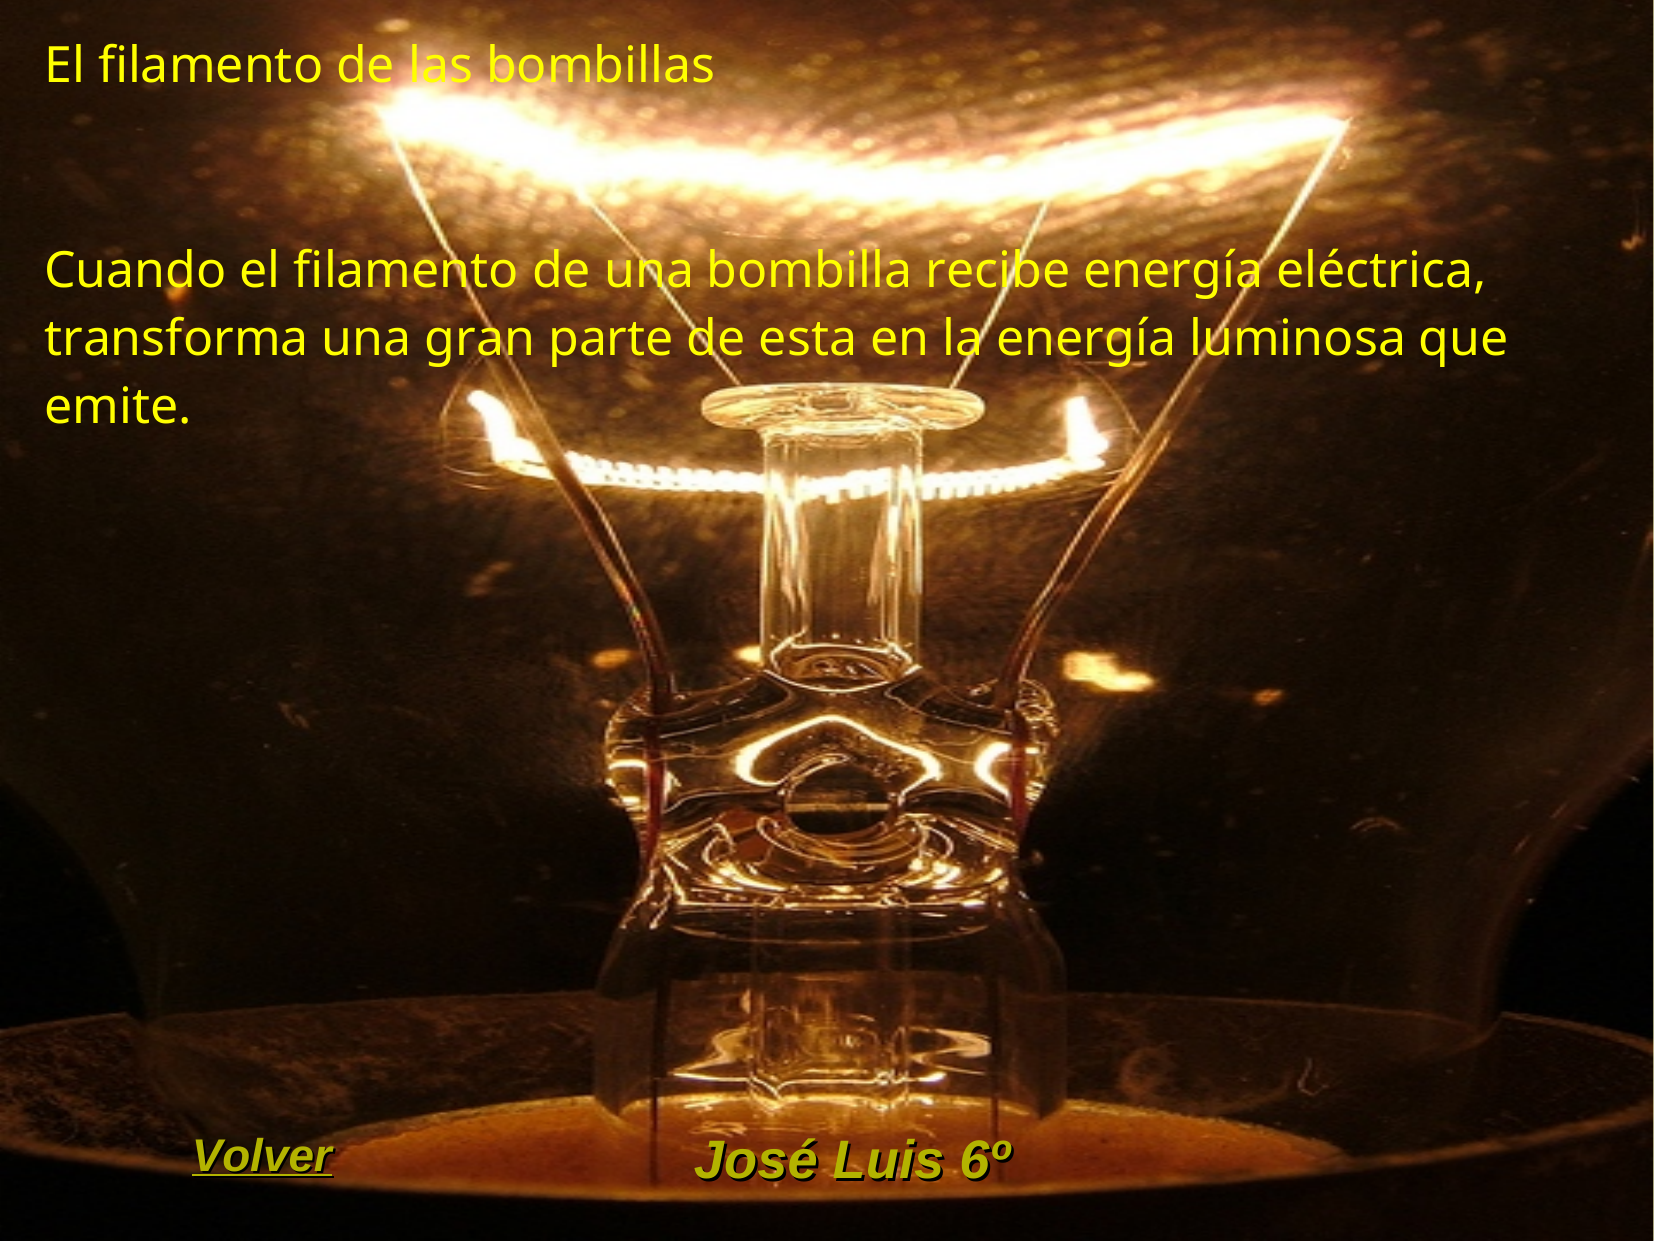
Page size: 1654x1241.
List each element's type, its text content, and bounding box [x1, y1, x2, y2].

text_box Volver [177, 1122, 473, 1189]
text_box El filamento de las bombillas Cuando el filamento de una bombilla recibe energía eléctrica, transforma una gran parte de esta en la energía luminosa que emite. [29, 21, 1595, 454]
text_box José Luis 6º [679, 1122, 1270, 1198]
picture [0, 0, 1654, 1241]
